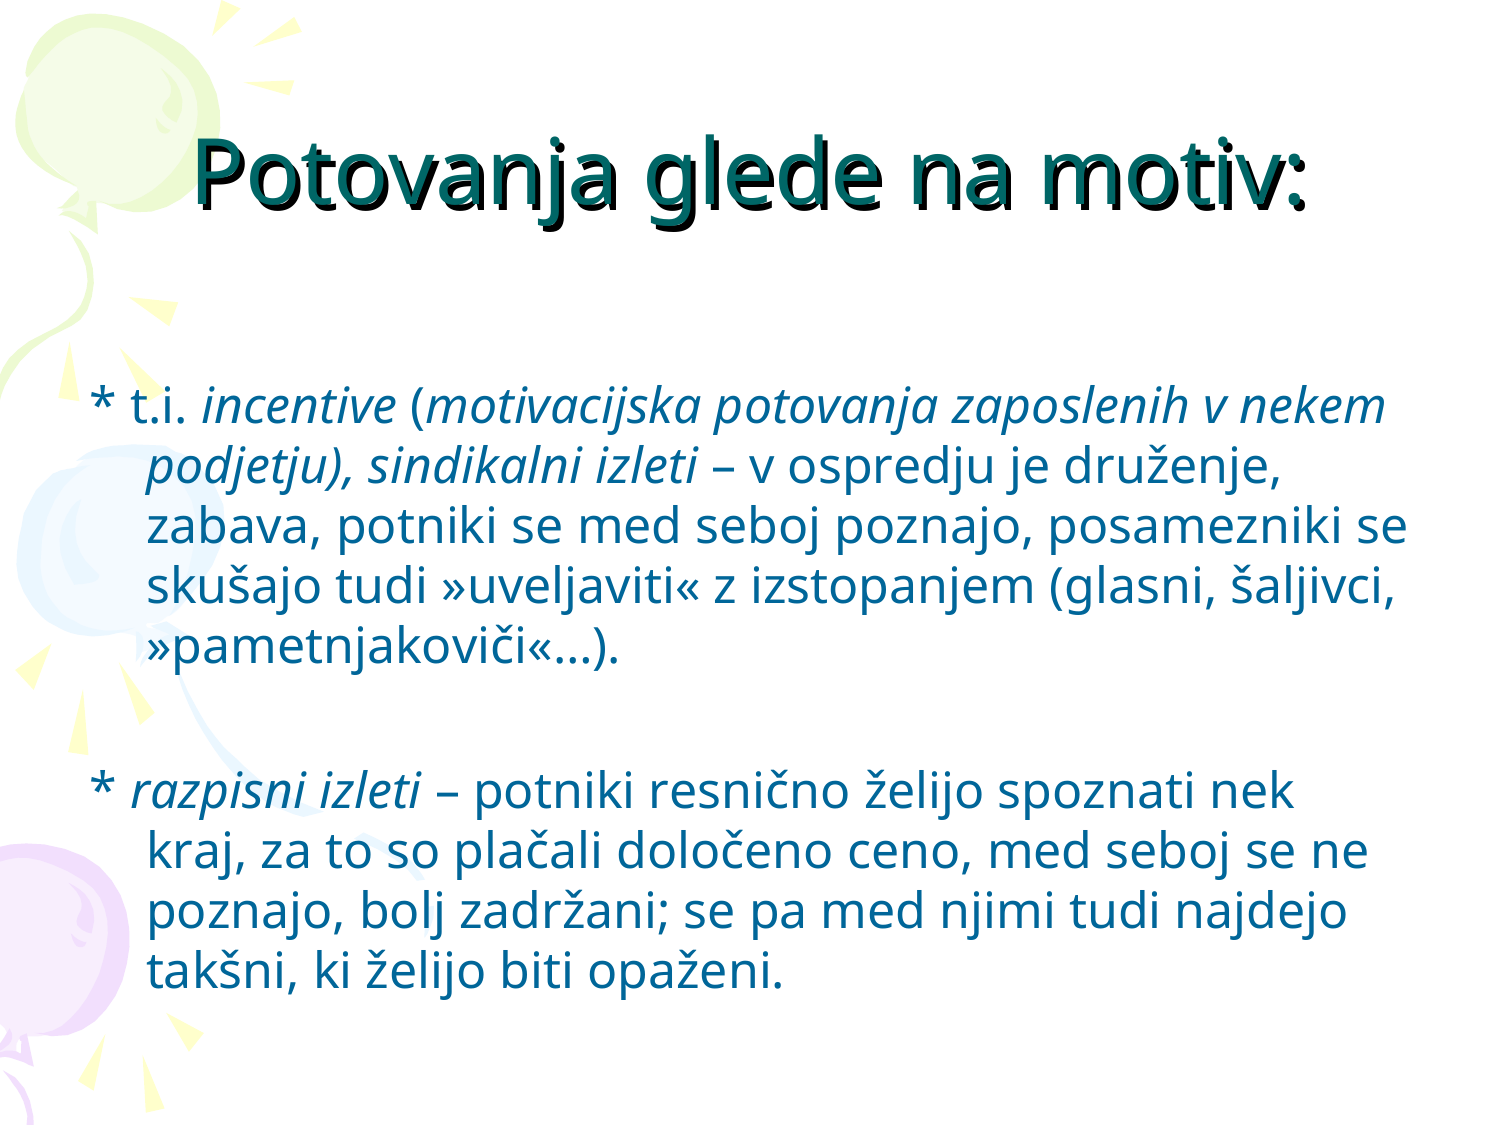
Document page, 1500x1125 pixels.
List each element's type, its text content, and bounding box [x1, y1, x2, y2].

list * t.i. incentive (motivacijska potovanja zaposlenih v nekem podjetju), sindikalni izleti – v ospredju je druženje, zabava, potniki se med seboj poznajo, posamezniki se skušajo tudi »uveljaviti« z izstopanjem (glasni, šaljivci, »pametnjakoviči«…). * razpisni izleti – potniki resnično želijo spoznati nek kraj, za to so plačali določeno ceno, med seboj se ne poznajo, bolj zadržani; se pa med njimi tudi najdejo takšni, ki želijo biti opaženi. [75, 262, 1426, 1059]
title Potovanja glede na motiv: [72, 16, 1426, 233]
